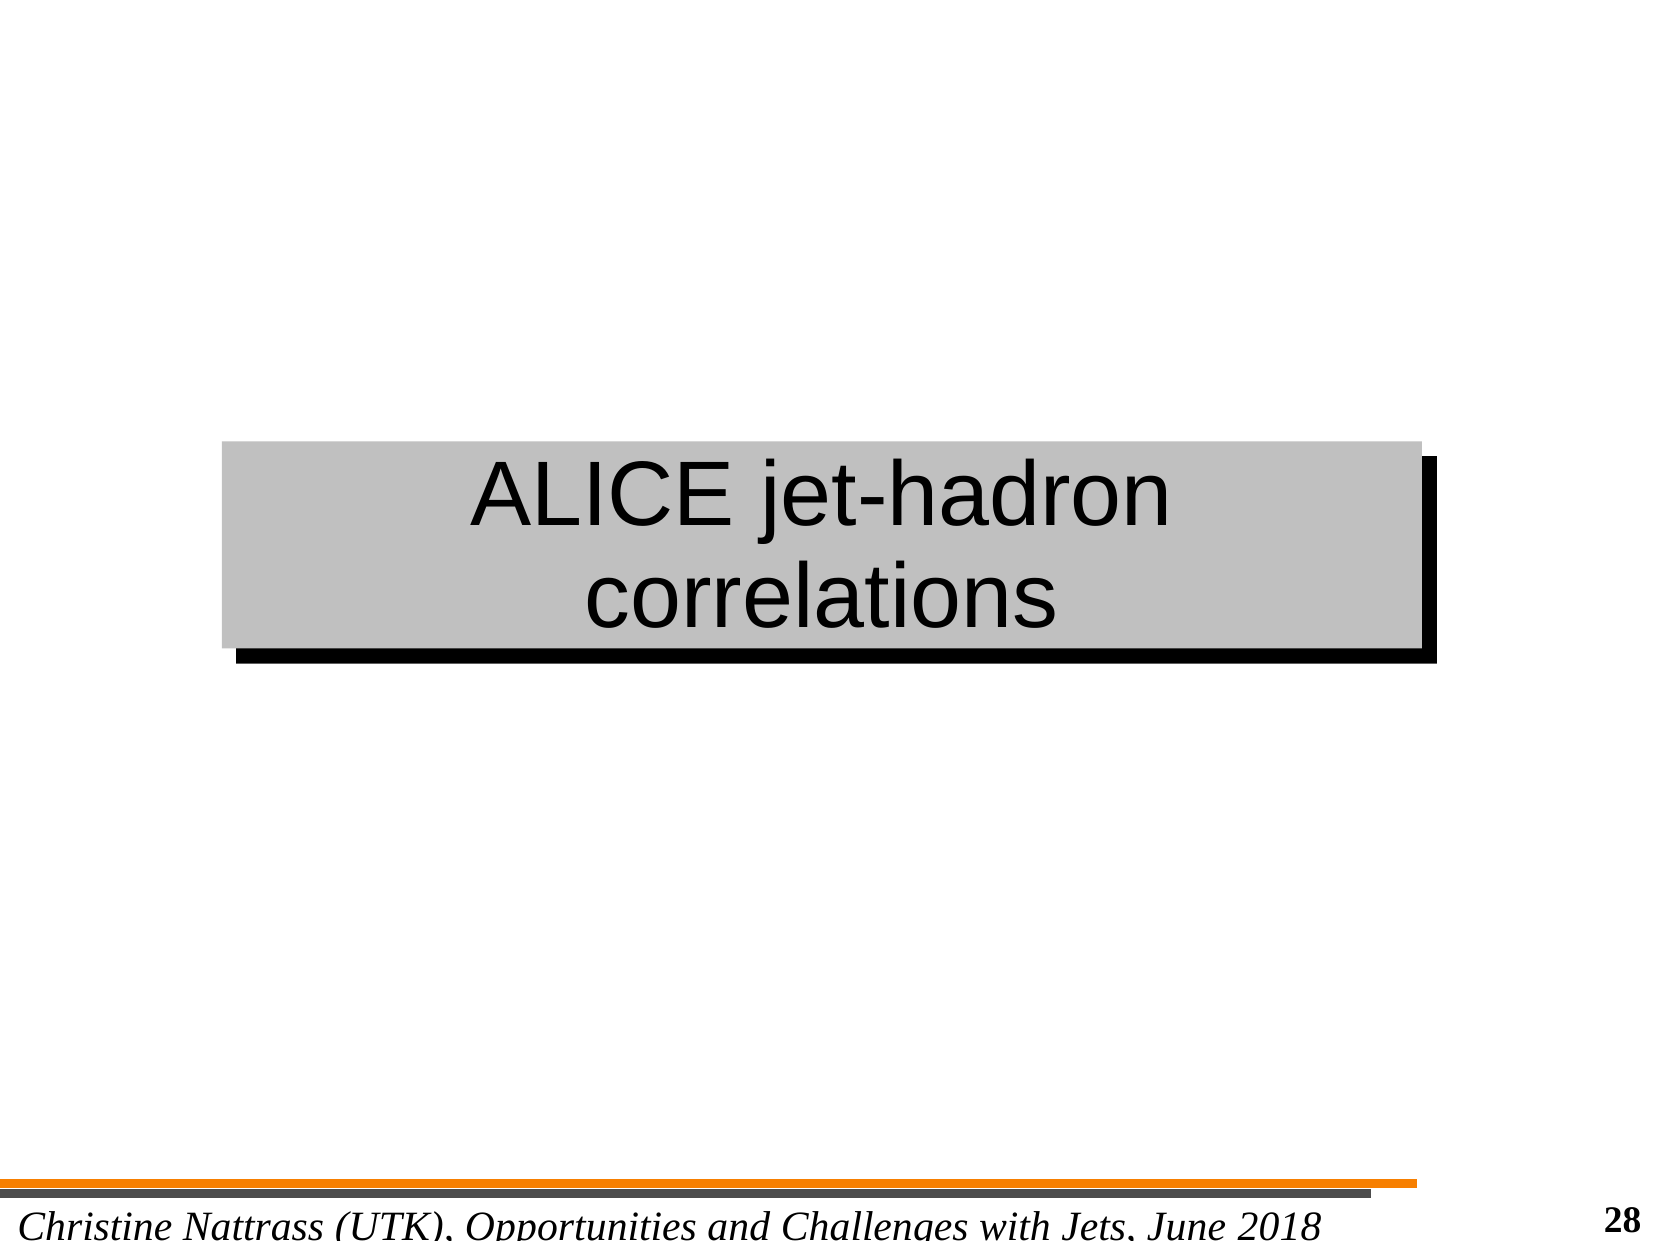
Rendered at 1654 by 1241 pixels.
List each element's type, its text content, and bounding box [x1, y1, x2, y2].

title ALICE jet-hadron correlations [221, 441, 1422, 649]
